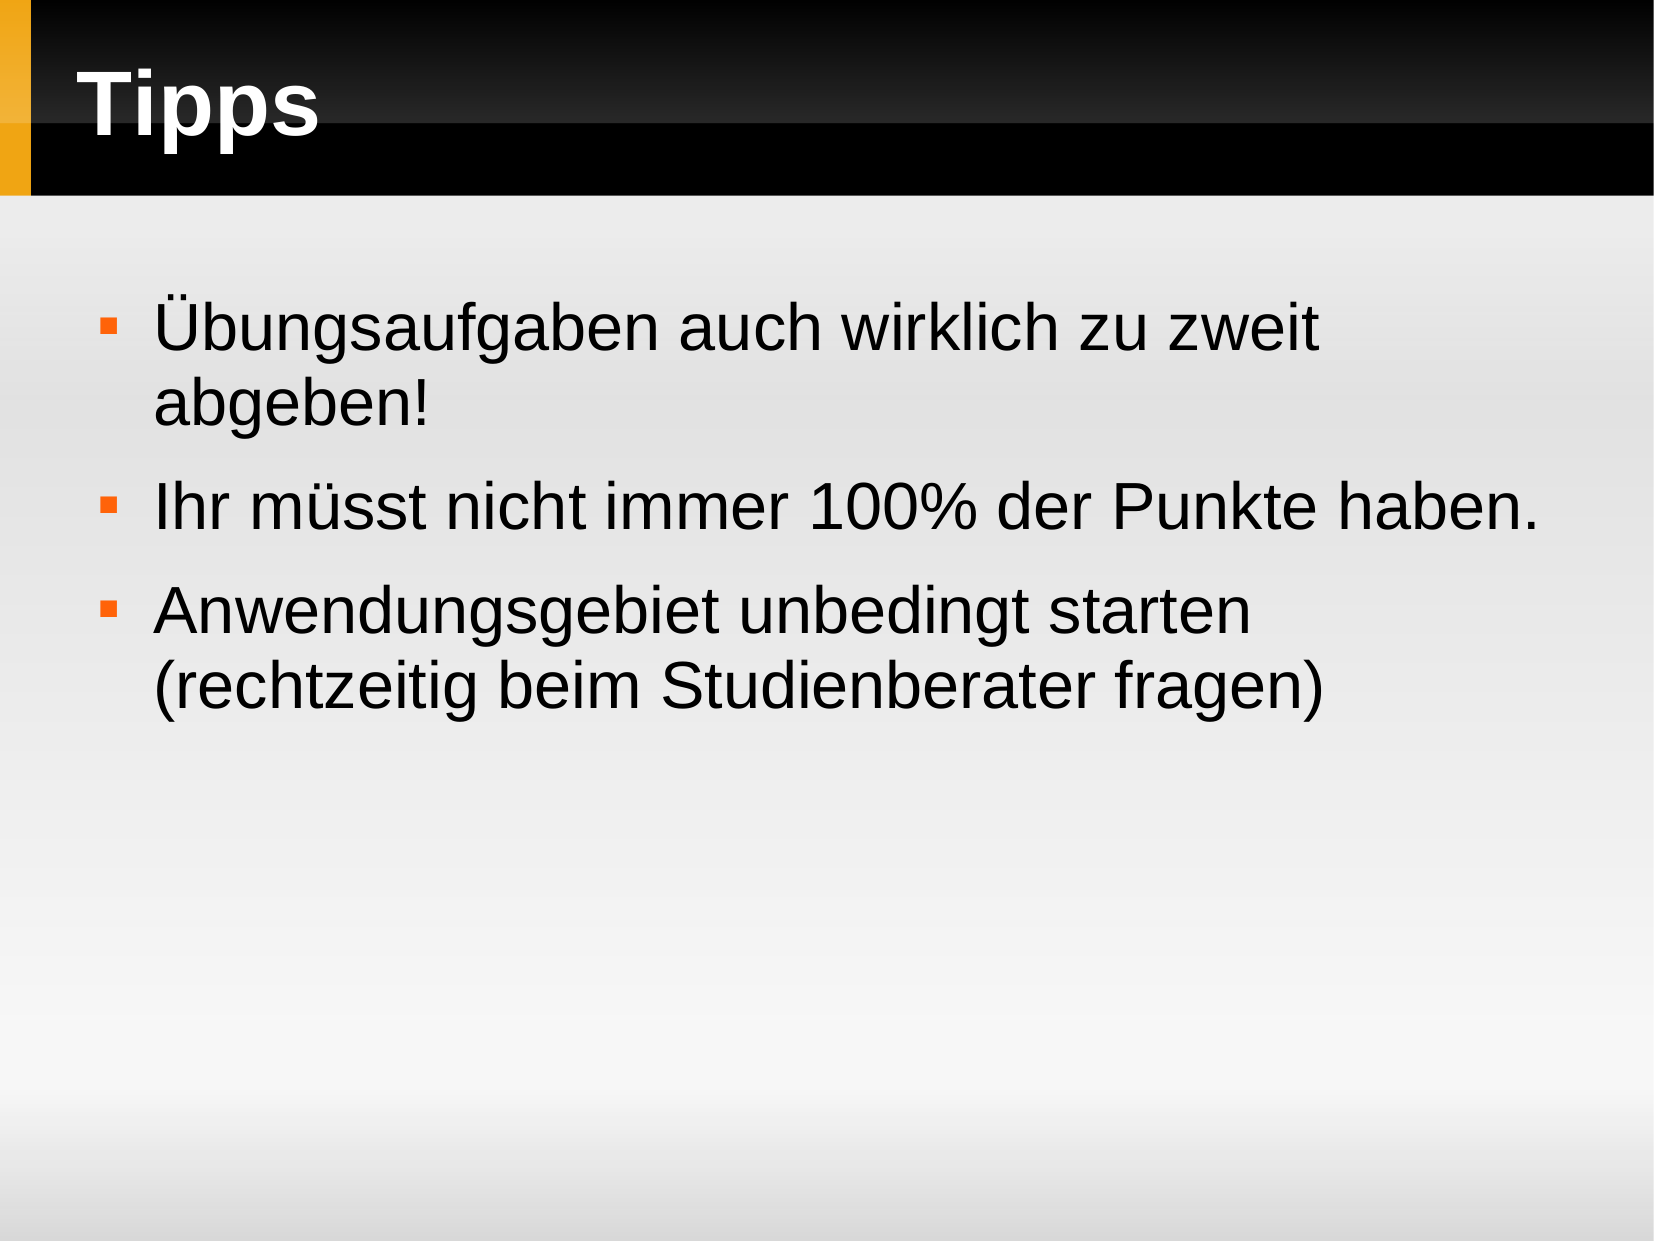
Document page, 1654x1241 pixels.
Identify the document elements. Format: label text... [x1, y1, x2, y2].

list Übungsaufgaben auch wirklich zu zweit abgeben! Ihr müsst nicht immer 100% der Punkte haben. Anwendungsgebiet unbedingt starten (rechtzeitig beim Studienberater fragen) [82, 290, 1571, 1109]
picture [0, 0, 1654, 1241]
title Tipps [76, 0, 1565, 208]
